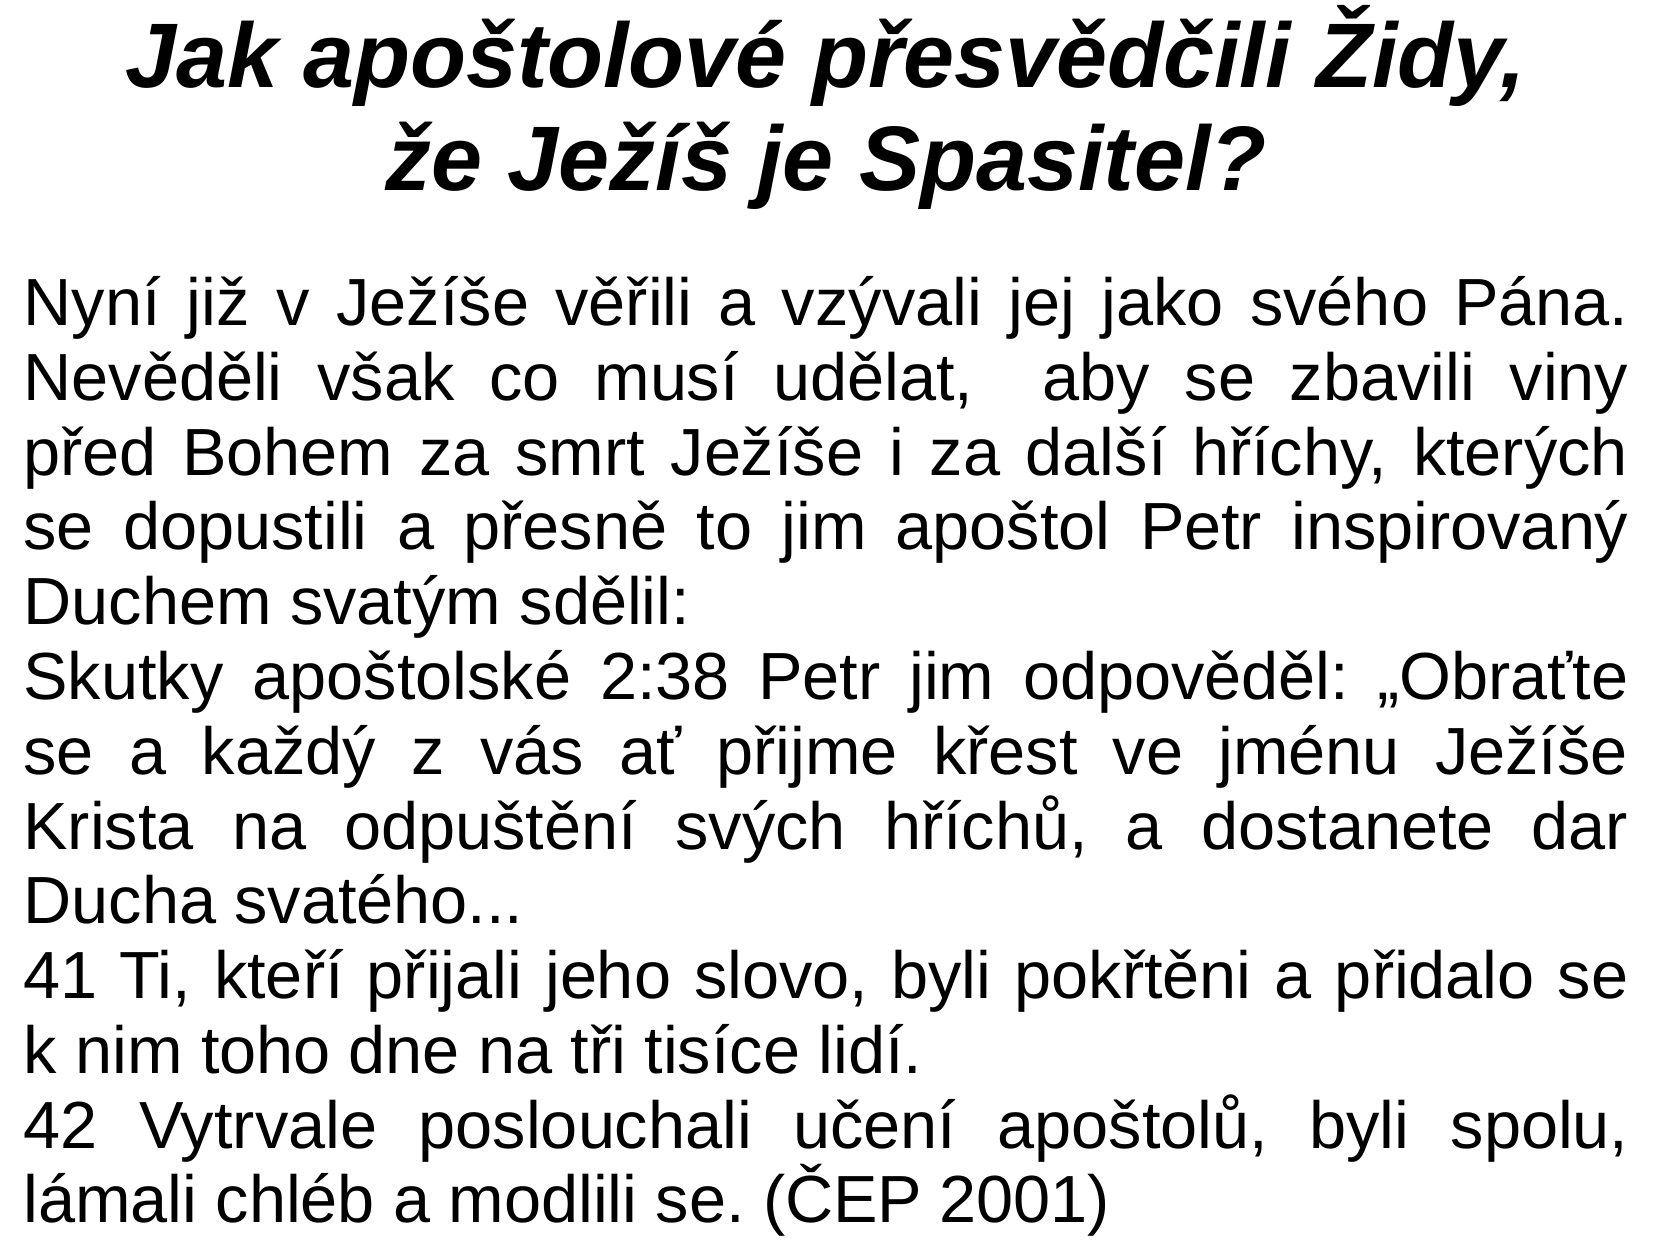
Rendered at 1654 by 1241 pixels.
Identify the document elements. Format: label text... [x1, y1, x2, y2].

subtitle Nyní již v Ježíše věřili a vzývali jej jako svého Pána. Nevěděli však co musí udělat, aby se zbavili viny před Bohem za smrt Ježíše i za další hříchy, kterých se dopustili a přesně to jim apoštol Petr inspirovaný Duchem svatým sdělil: Skutky apoštolské 2:38 Petr jim odpověděl: „Obraťte se a každý z vás ať přijme křest ve jménu Ježíše Krista na odpuštění svých hříchů, a dostanete dar Ducha svatého... 41 Ti, kteří přijali jeho slovo, byli pokřtěni a přidalo se k nim toho dne na tři tisíce lidí. 42 Vytrvale poslouchali učení apoštolů, byli spolu, lámali chléb a modlili se. (ČEP 2001) [23, 0, 1630, 1241]
